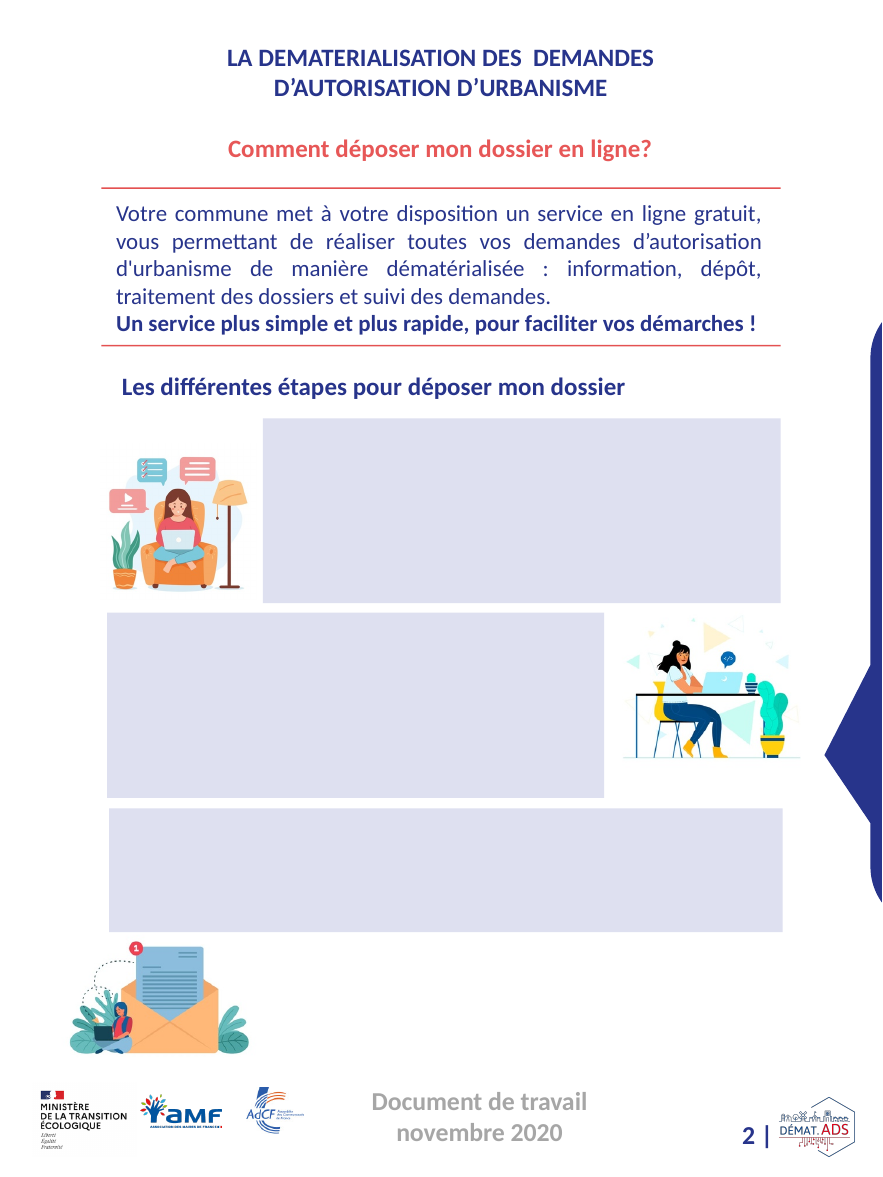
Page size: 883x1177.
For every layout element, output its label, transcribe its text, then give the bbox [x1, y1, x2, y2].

text_box [107, 612, 605, 798]
picture [100, 443, 257, 600]
picture [778, 1096, 856, 1158]
text_box [109, 808, 783, 933]
text_box 2 | [726, 1111, 778, 1157]
text_box LA DEMATERIALISATION DES DEMANDES D’AUTORISATION D’URBANISME [137, 33, 745, 109]
picture [612, 589, 811, 768]
text_box [262, 418, 781, 604]
text_box Votre commune met à votre disposition un service en ligne gratuit, vous permettant de réaliser toutes vos demandes d’autorisation d'urbanisme de manière dématérialisée : information, dépôt, traitement des dossiers et suivi des demandes. Un service plus simple et plus rapide, pour faciliter vos démarches ! [101, 191, 778, 344]
text_box Les différentes étapes pour déposer mon dossier [107, 362, 778, 408]
text_box Comment déposer mon dossier en ligne? [137, 125, 744, 171]
picture [246, 1087, 304, 1134]
picture [140, 1094, 222, 1128]
picture [61, 928, 257, 1068]
picture [32, 1082, 137, 1157]
text_box Ces 3 espaces vous sont réservés afin de personnaliser le message en fonction des modalités de dépôt en ligne de la commune. Vous pouvez décrire les modalités sous forme d’étapes, par exemple : 1 - Créer un compte sur XXX 2 - Choisir puis remplir le formulaire en ligne 3 - Joindre les documents numériques du dossier 4 - Recueillir le visa des parties prenantes s'il y a lieu 5 - Soumettre le dossier à l'administration Les blocs modulables selon votre préférence. Veuillez juste à garder la même police d’écriture. [824, 322, 882, 903]
